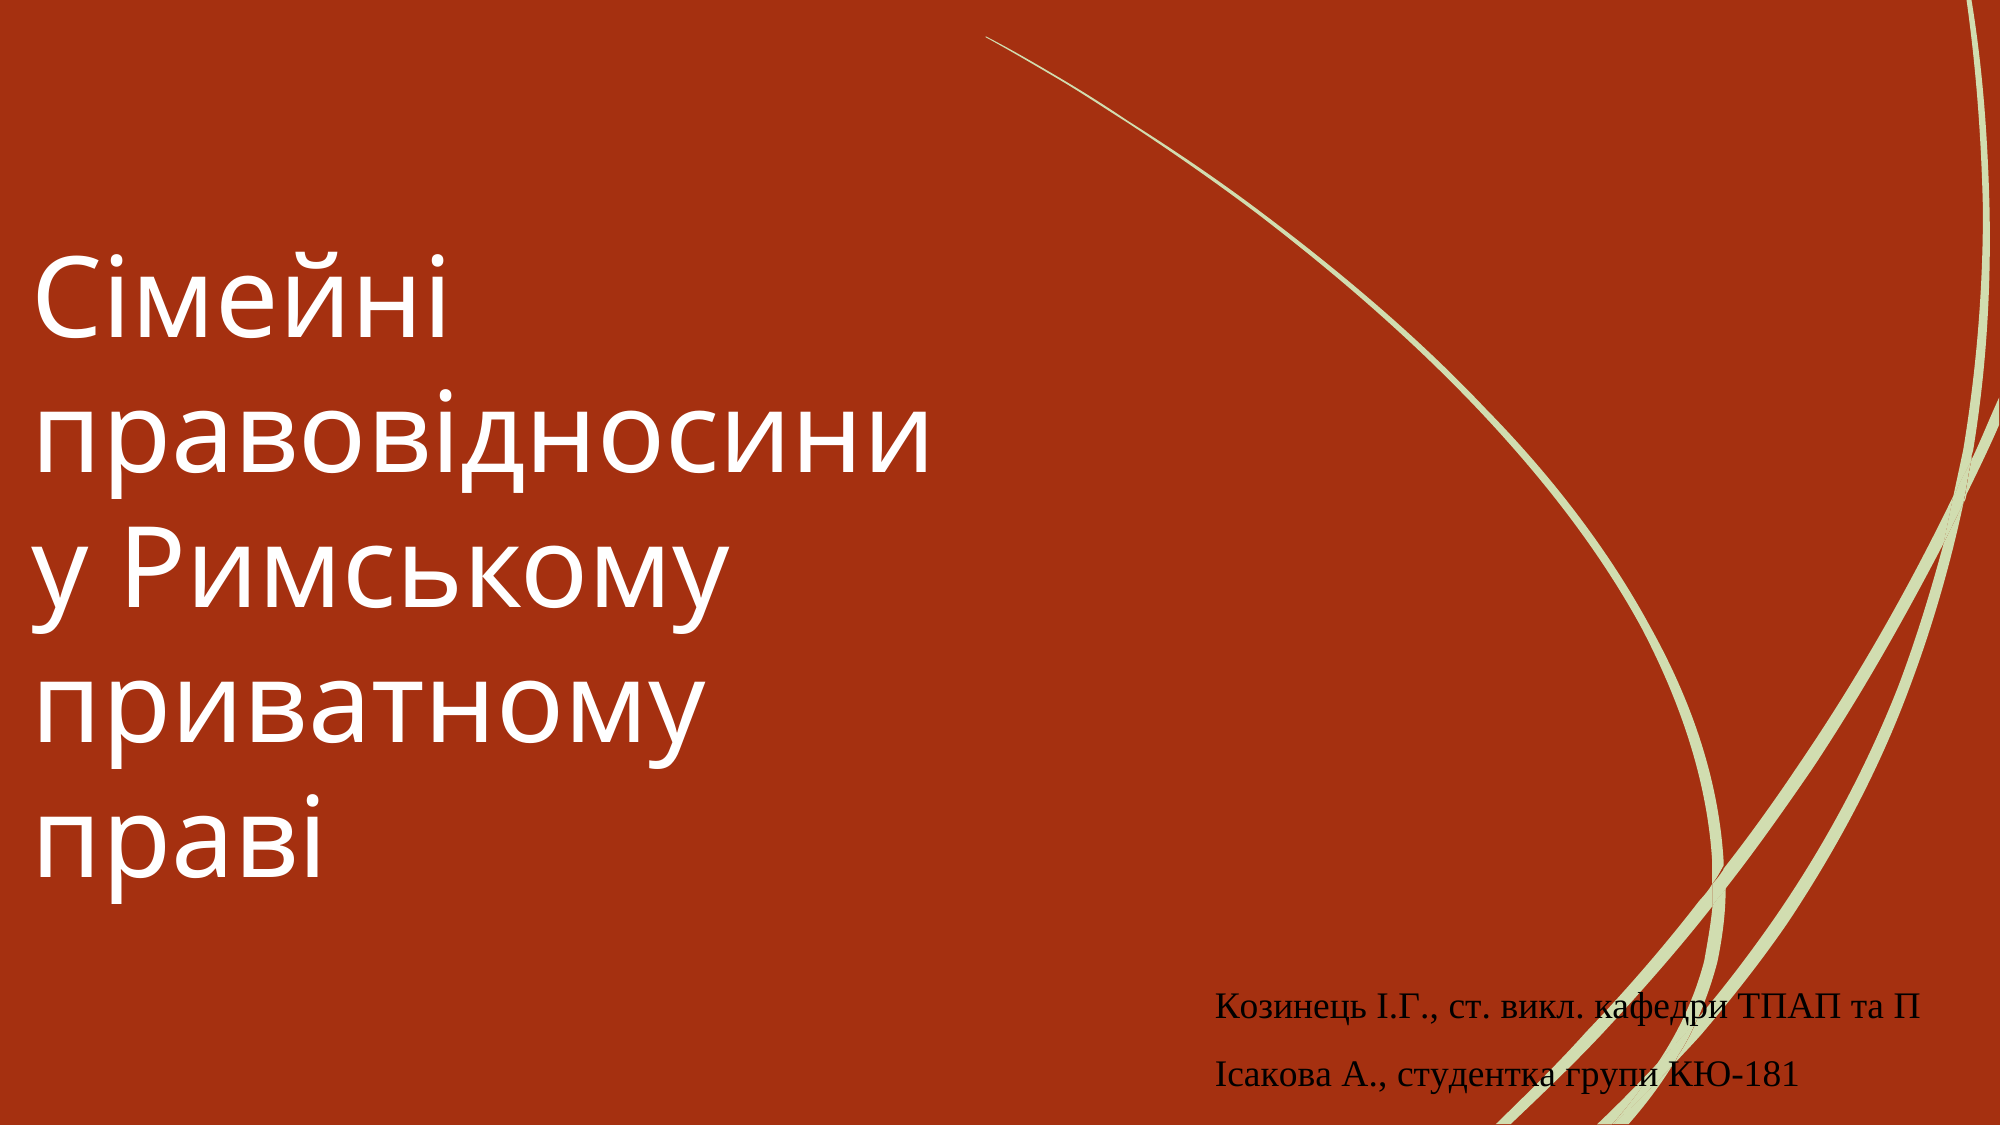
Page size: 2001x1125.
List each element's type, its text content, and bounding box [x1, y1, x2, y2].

text_box Козинець І.Г., ст. викл. кафедри ТПАП та П Ісакова А., студентка групи КЮ-181 [1199, 951, 1975, 1103]
text_box [0, 0, 2000, 1125]
title Сімейні правовідносини у Римському приватному праві [16, 216, 1022, 909]
